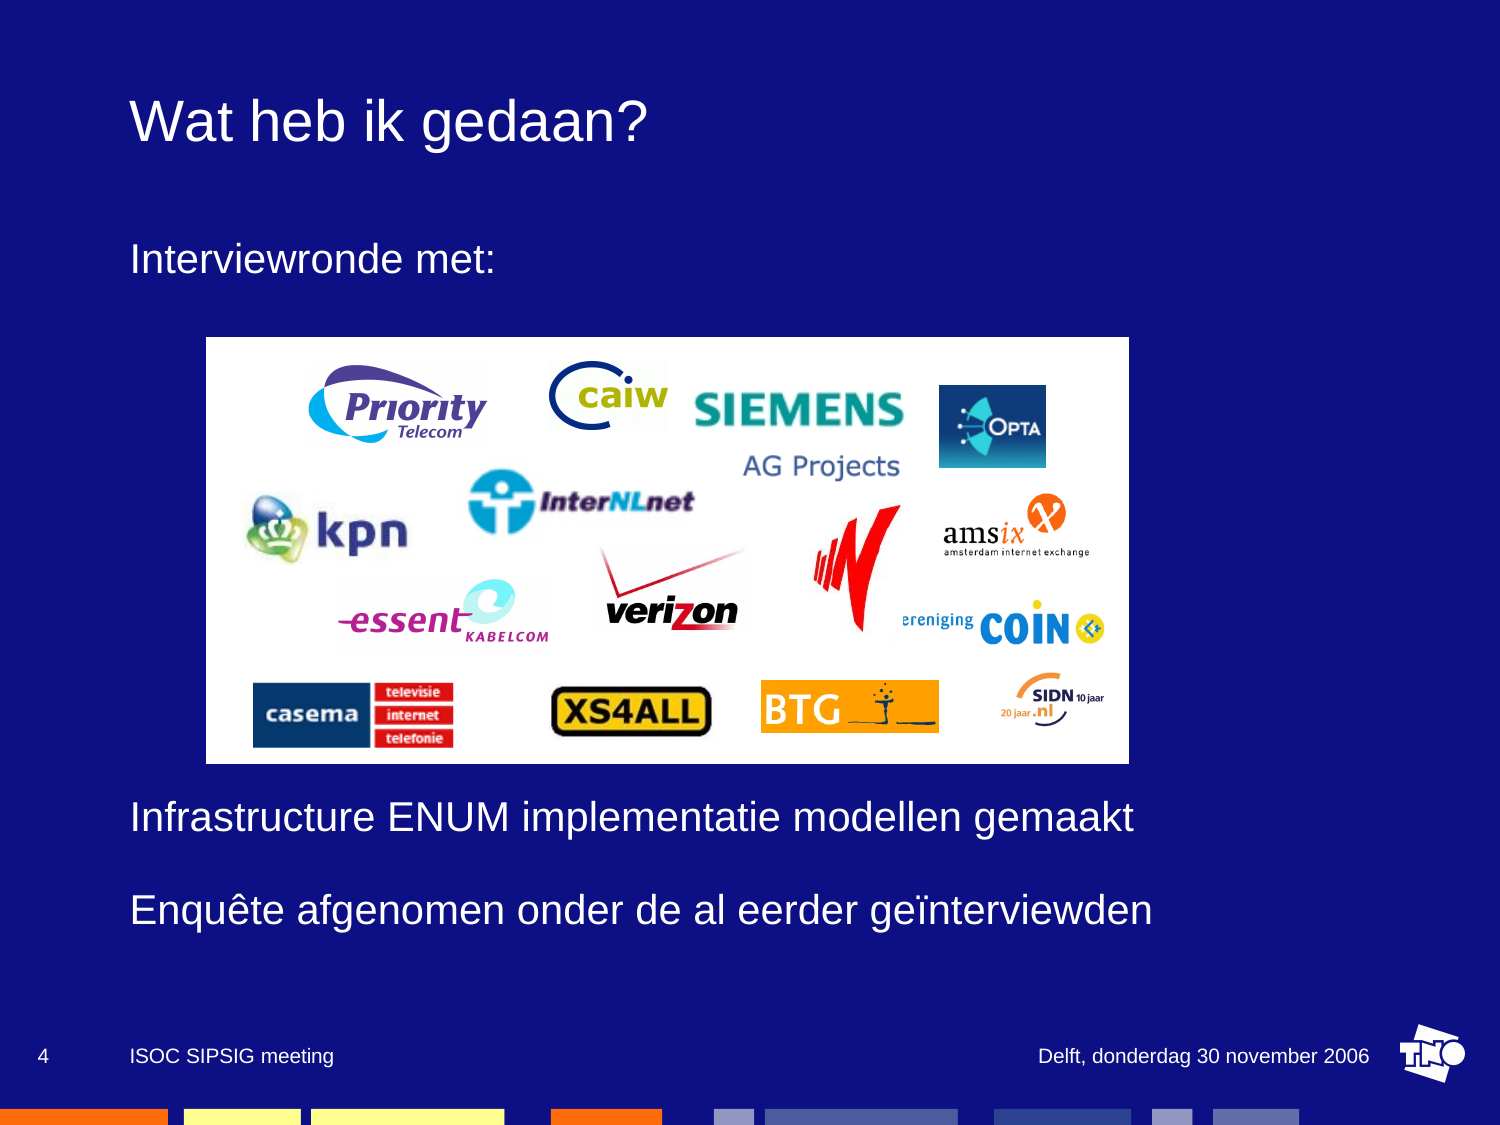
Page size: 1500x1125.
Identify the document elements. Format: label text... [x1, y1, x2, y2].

picture [939, 385, 1046, 468]
picture [548, 682, 715, 740]
picture [726, 444, 904, 487]
picture [454, 455, 750, 634]
text_box [206, 337, 1128, 764]
picture [761, 680, 939, 733]
picture [939, 491, 1093, 561]
text_box Interviewronde met: Infrastructure ENUM implementatie modellen gemaakt Enquête afgenomen onder de al eerder geïnterviewden [129, 235, 1388, 941]
picture [690, 385, 907, 433]
picture [241, 491, 413, 565]
picture [998, 670, 1105, 728]
picture [306, 361, 490, 447]
picture [1400, 1024, 1465, 1083]
picture [809, 501, 1105, 646]
title Wat heb ik gedaan? [129, 88, 1370, 223]
picture [253, 679, 456, 752]
picture [549, 361, 668, 430]
picture [336, 574, 550, 653]
